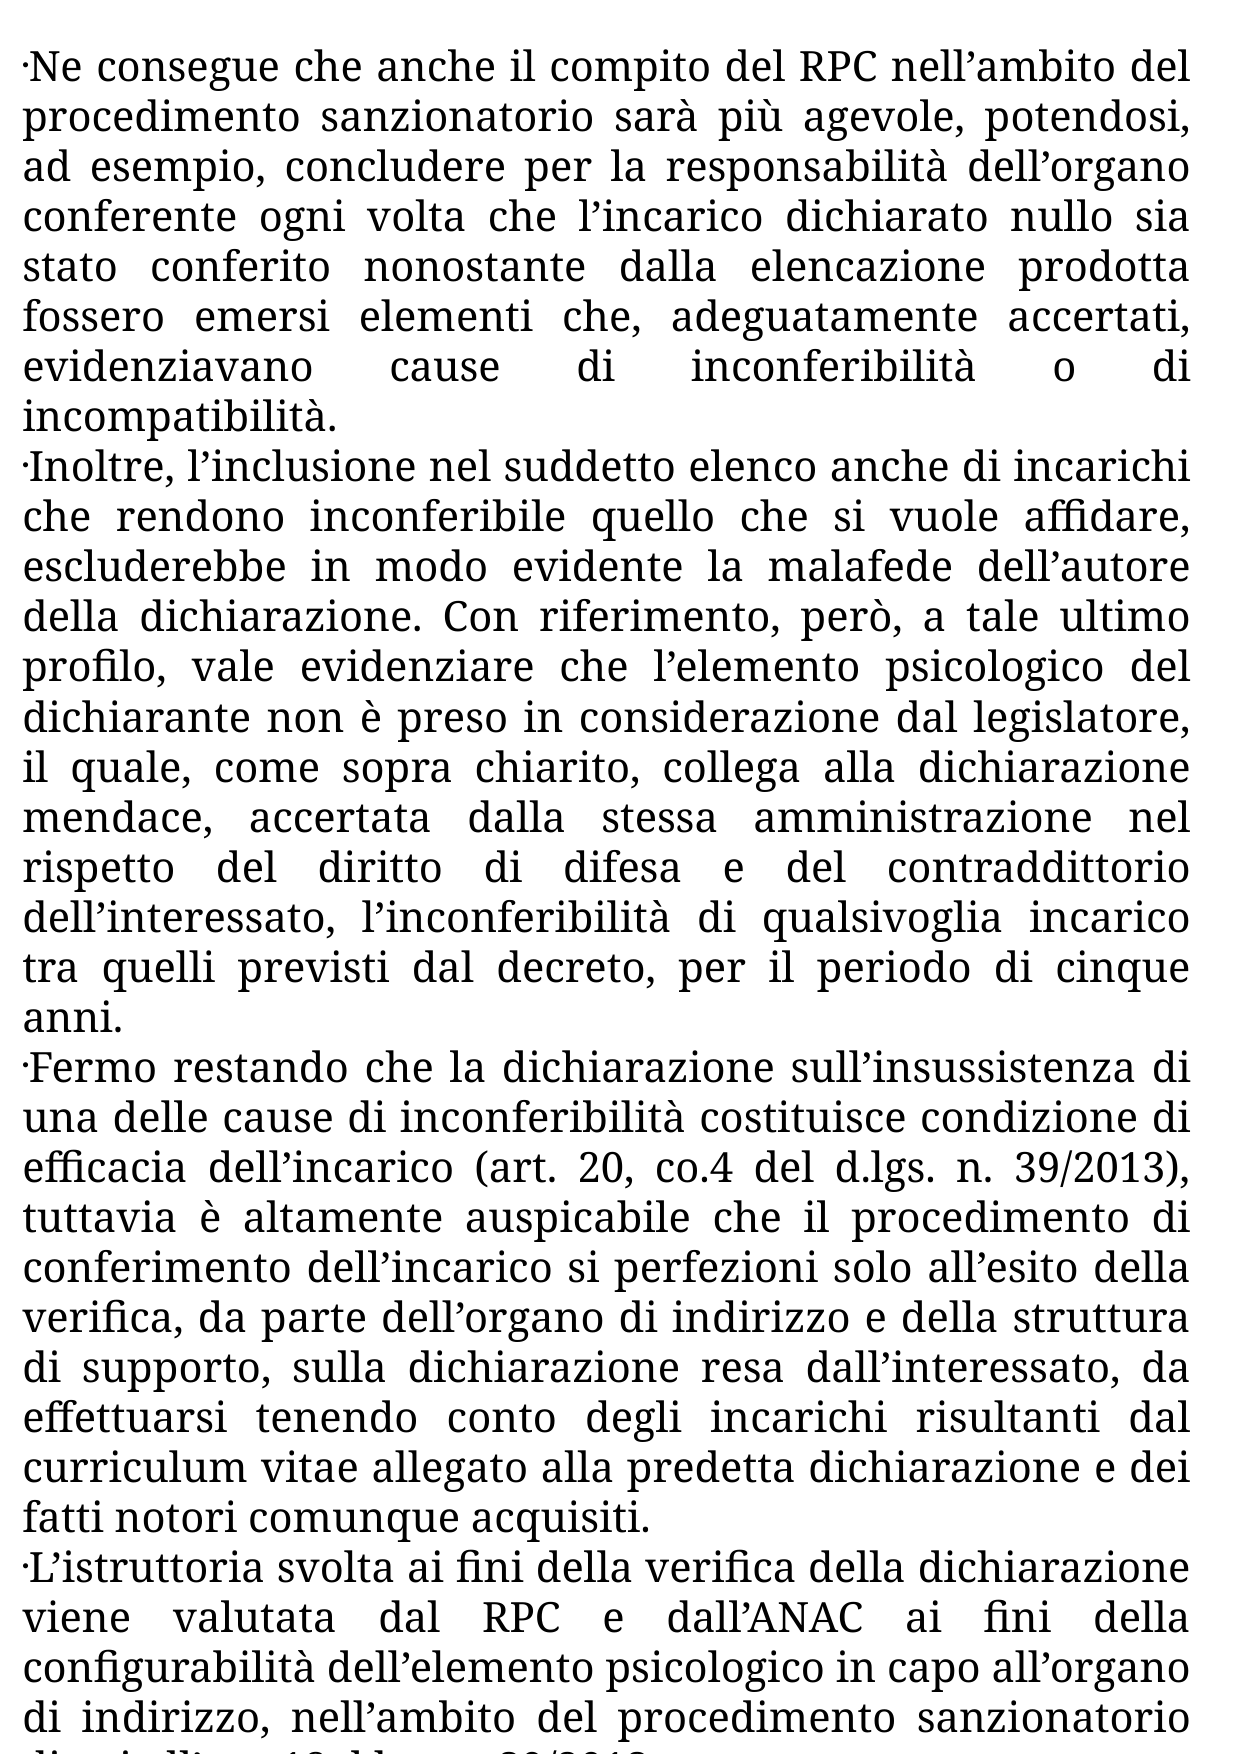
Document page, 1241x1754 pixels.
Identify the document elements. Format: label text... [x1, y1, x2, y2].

list Ne consegue che anche il compito del RPC nell’ambito del procedimento sanzionatorio sarà più agevole, potendosi, ad esempio, concludere per la responsabilità dell’organo conferente ogni volta che l’incarico dichiarato nullo sia stato conferito nonostante dalla elencazione prodotta fossero emersi elementi che, adeguatamente accertati, evidenziavano cause di inconferibilità o di incompatibilità. Inoltre, l’inclusione nel suddetto elenco anche di incarichi che rendono inconferibile quello che si vuole affidare, escluderebbe in modo evidente la malafede dell’autore della dichiarazione. Con riferimento, però, a tale ultimo profilo, vale evidenziare che l’elemento psicologico del dichiarante non è preso in considerazione dal legislatore, il quale, come sopra chiarito, collega alla dichiarazione mendace, accertata dalla stessa amministrazione nel rispetto del diritto di difesa e del contraddittorio dell’interessato, l’inconferibilità di qualsivoglia incarico tra quelli previsti dal decreto, per il periodo di cinque anni. Fermo restando che la dichiarazione sull’insussistenza di una delle cause di inconferibilità costituisce condizione di efficacia dell’incarico (art. 20, co.4 del d.lgs. n. 39/2013), tuttavia è altamente auspicabile che il procedimento di conferimento dell’incarico si perfezioni solo all’esito della verifica, da parte dell’organo di indirizzo e della struttura di supporto, sulla dichiarazione resa dall’interessato, da effettuarsi tenendo conto degli incarichi risultanti dal curriculum vitae allegato alla predetta dichiarazione e dei fatti notori comunque acquisiti. L’istruttoria svolta ai fini della verifica della dichiarazione viene valutata dal RPC e dall’ANAC ai fini della configurabilità dell’elemento psicologico in capo all’organo di indirizzo, nell’ambito del procedimento sanzionatorio di cui all’art. 18 d.lgs. n. 39/2013. [0, 32, 1214, 1620]
